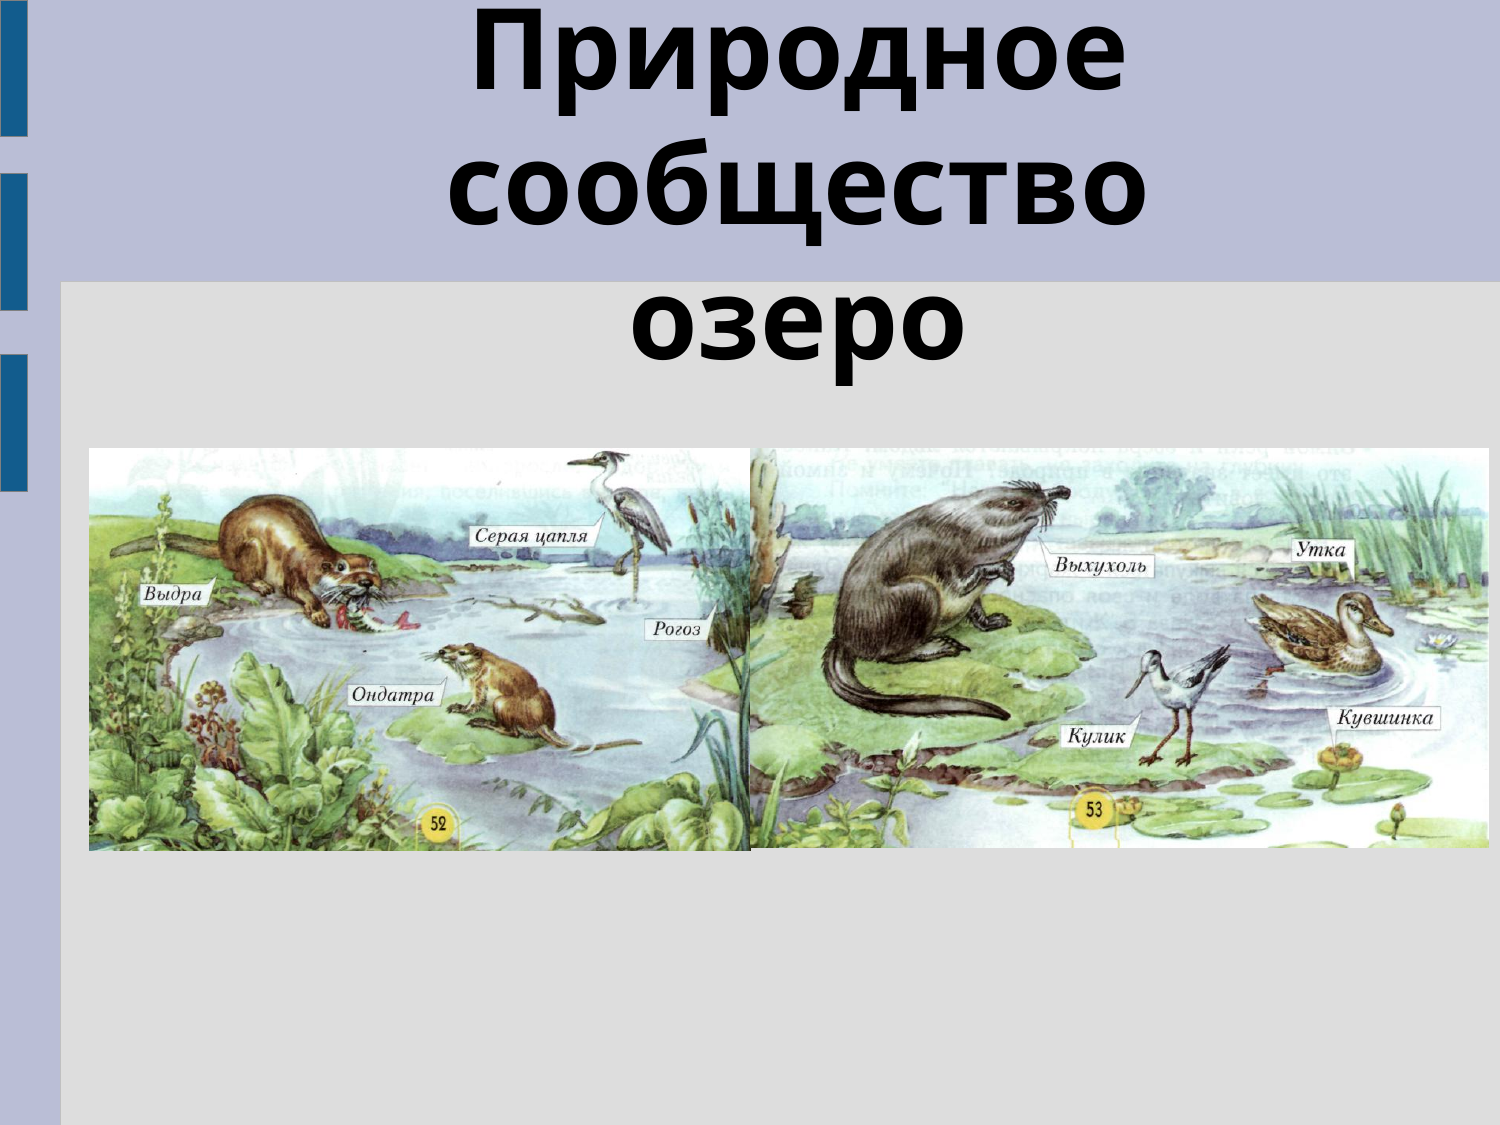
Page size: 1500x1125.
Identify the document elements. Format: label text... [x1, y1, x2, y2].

picture [89, 448, 1489, 851]
text_box Природное сообщество озеро [177, 0, 1420, 390]
